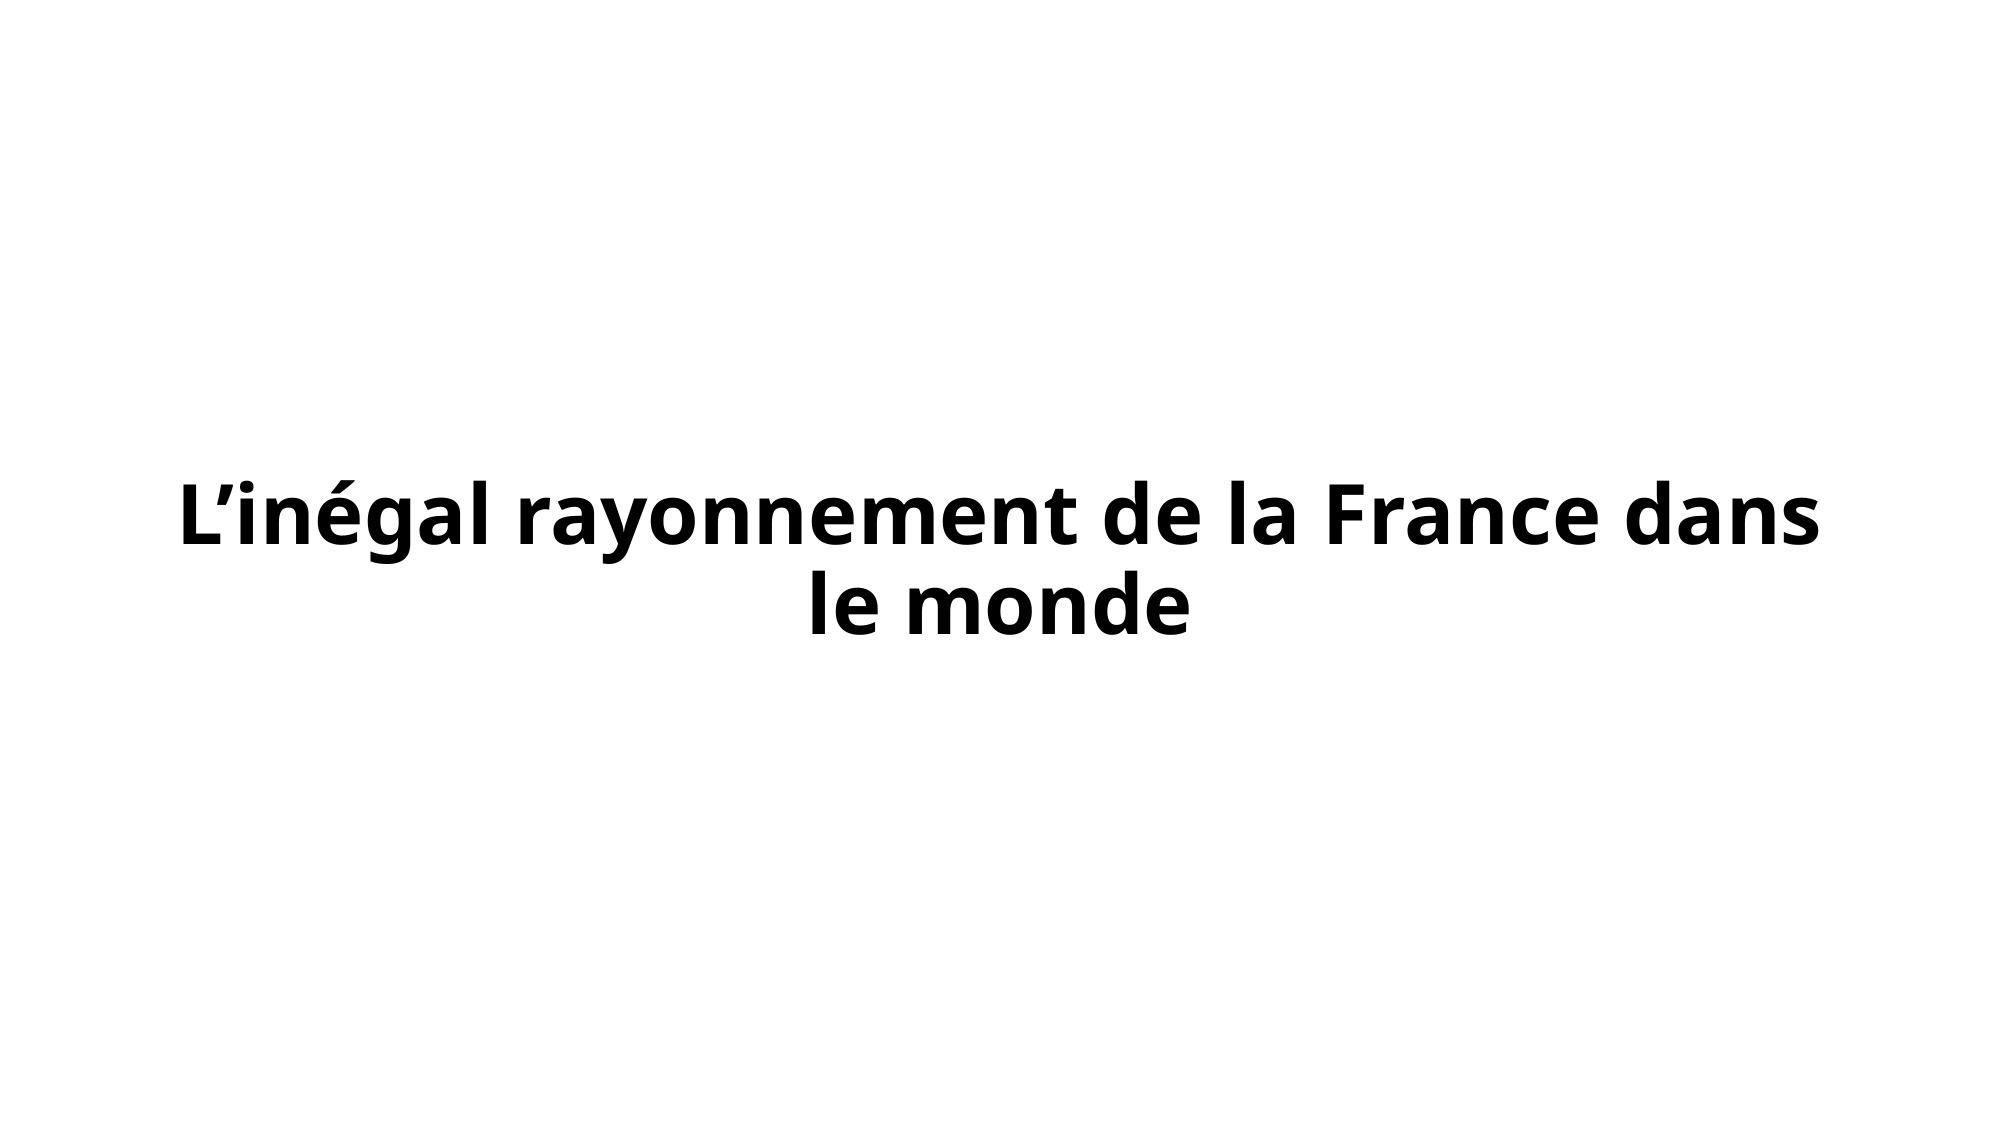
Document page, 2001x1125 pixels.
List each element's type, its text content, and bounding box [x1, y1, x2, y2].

title L’inégal rayonnement de la France dans le monde [137, 453, 1863, 672]
